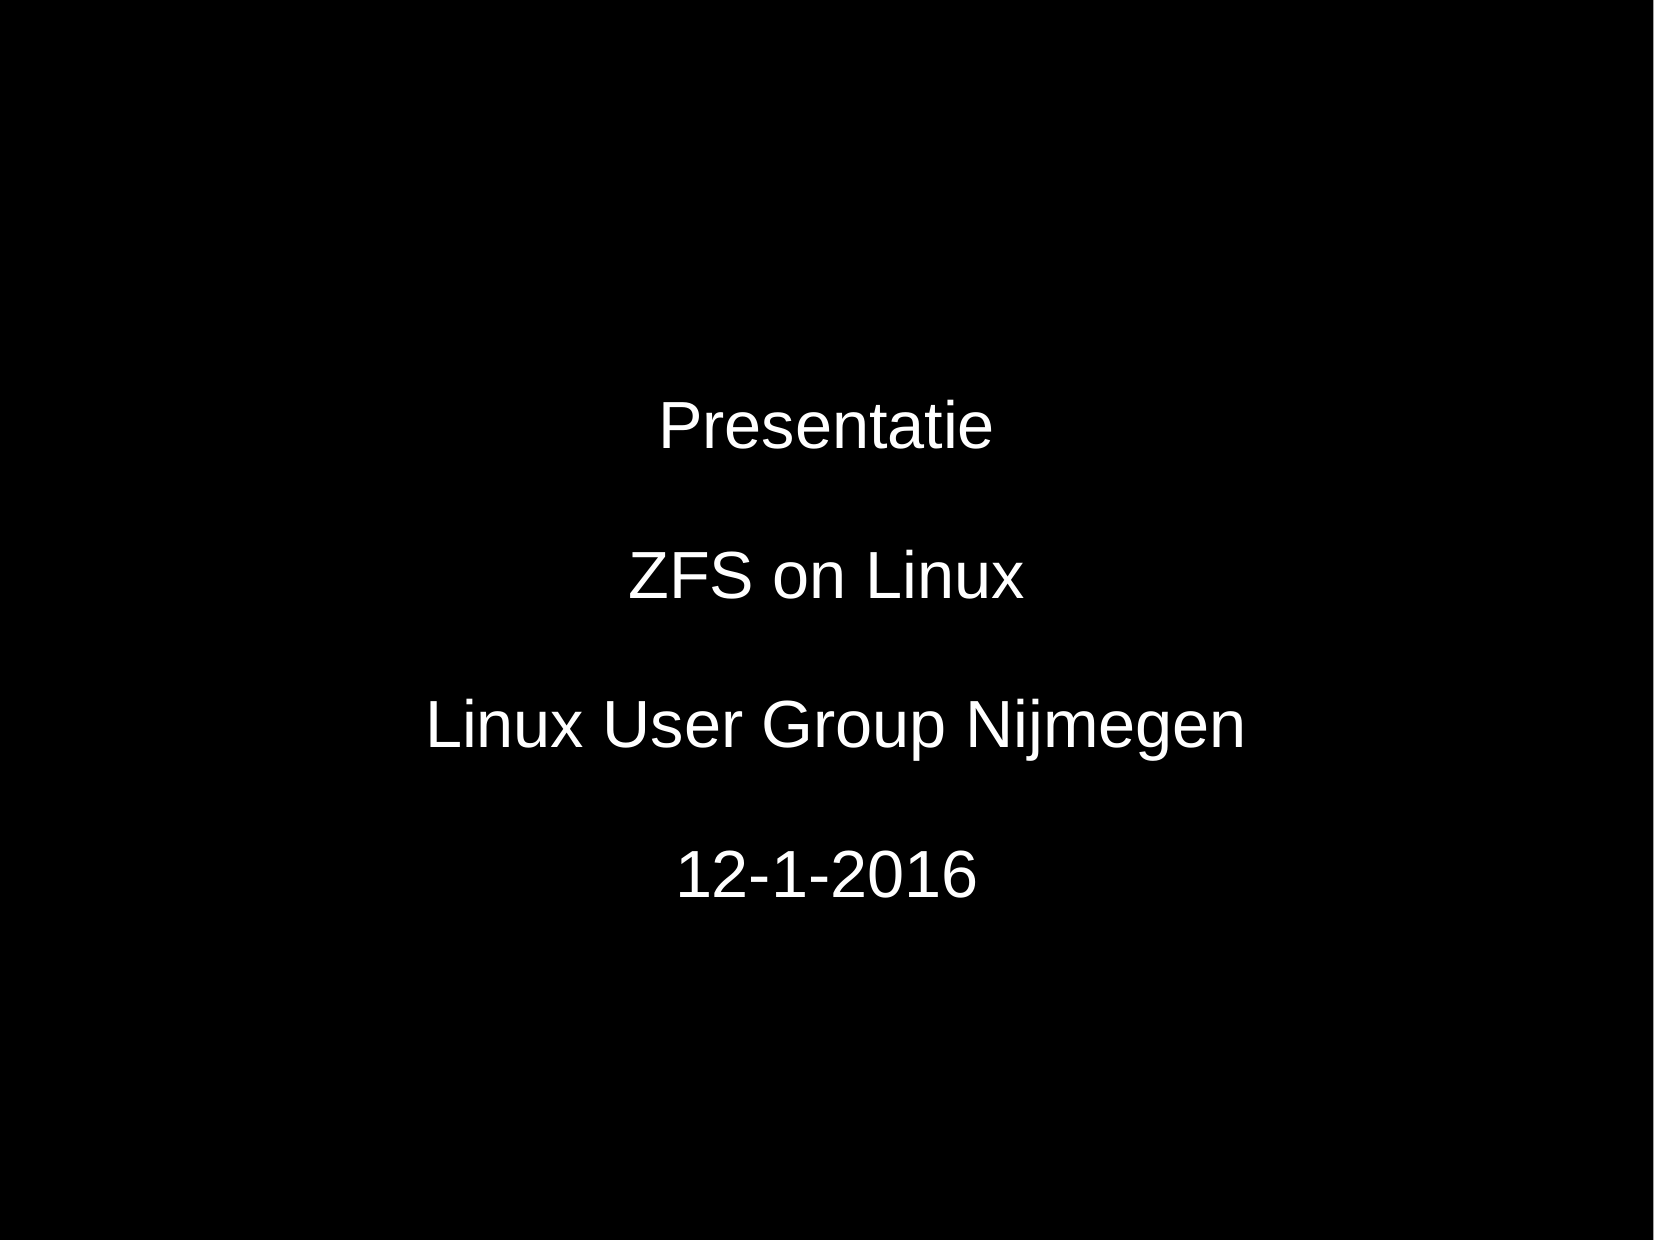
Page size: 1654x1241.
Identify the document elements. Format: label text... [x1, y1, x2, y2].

subtitle Presentatie ZFS on Linux Linux User Group Nijmegen 12-1-2016 [82, 290, 1571, 1010]
